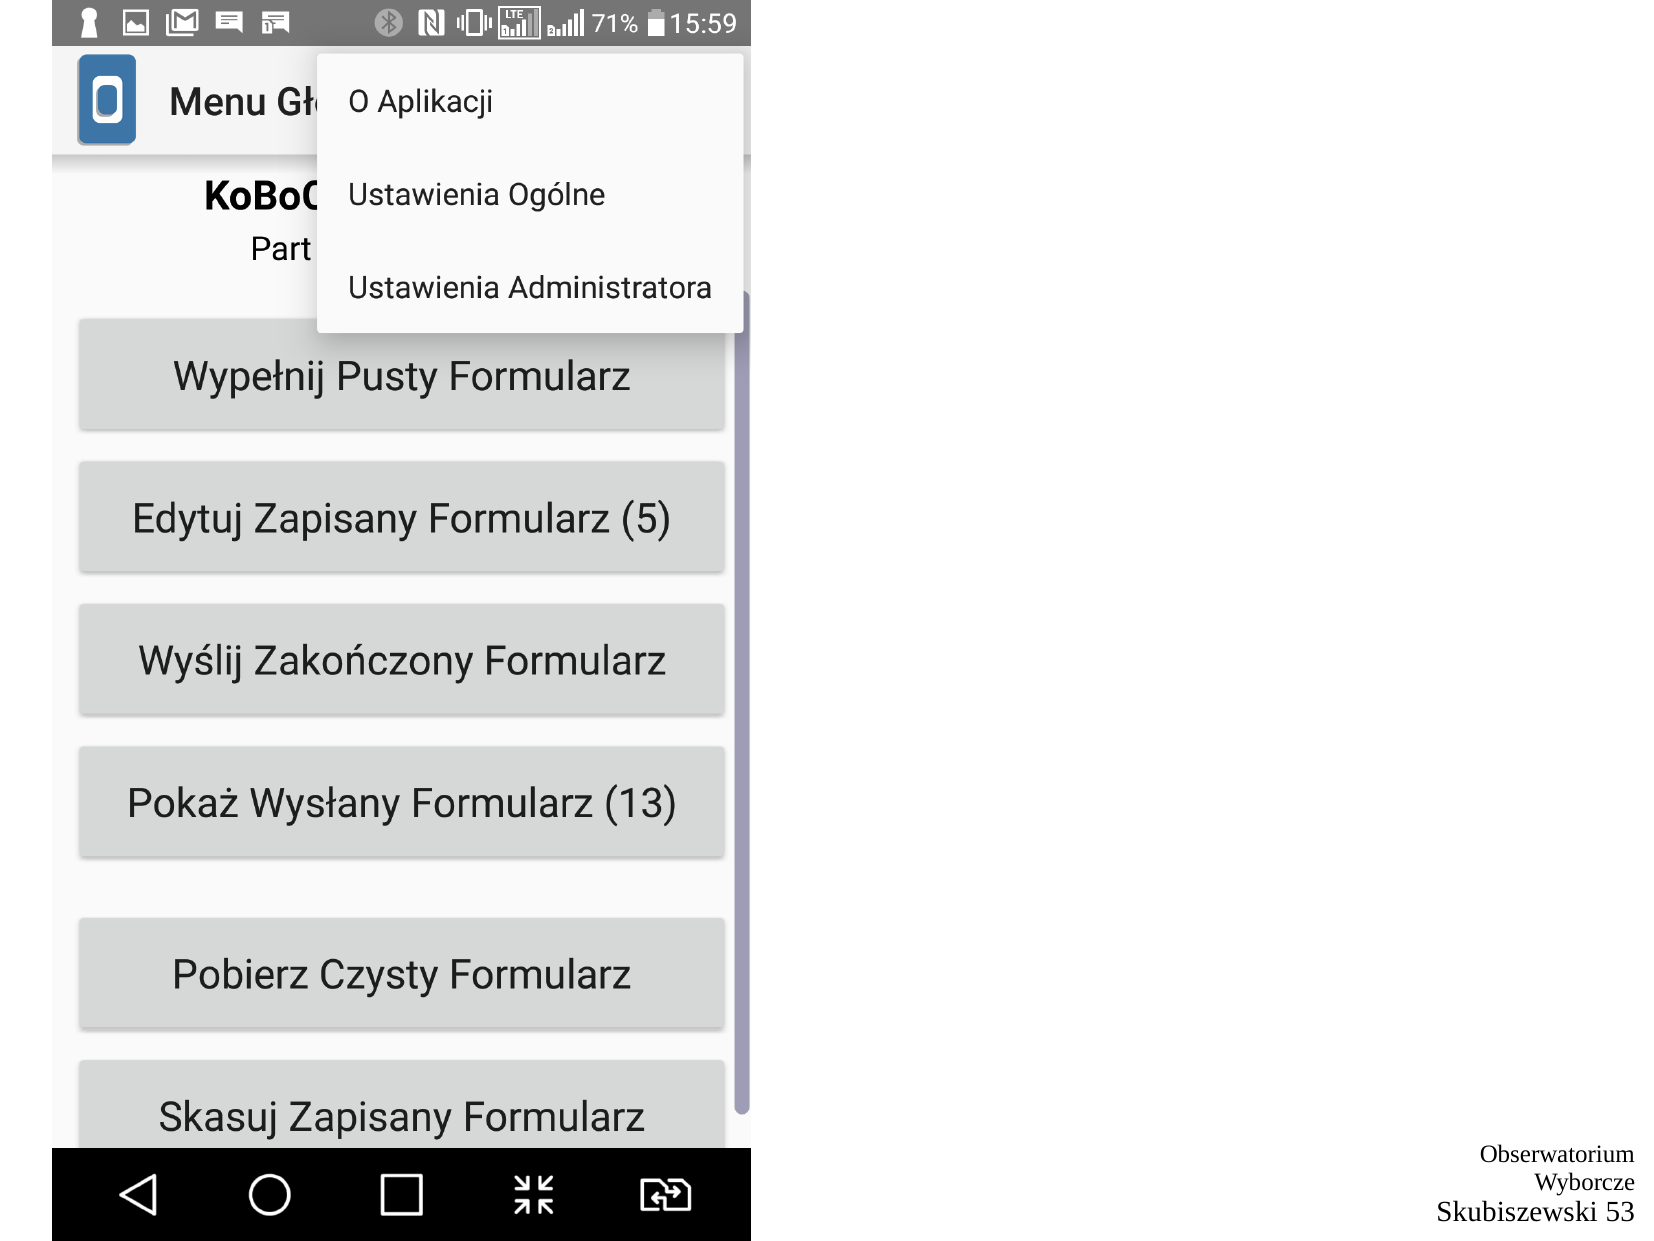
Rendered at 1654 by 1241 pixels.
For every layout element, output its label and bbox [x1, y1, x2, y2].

picture [52, 0, 751, 1241]
